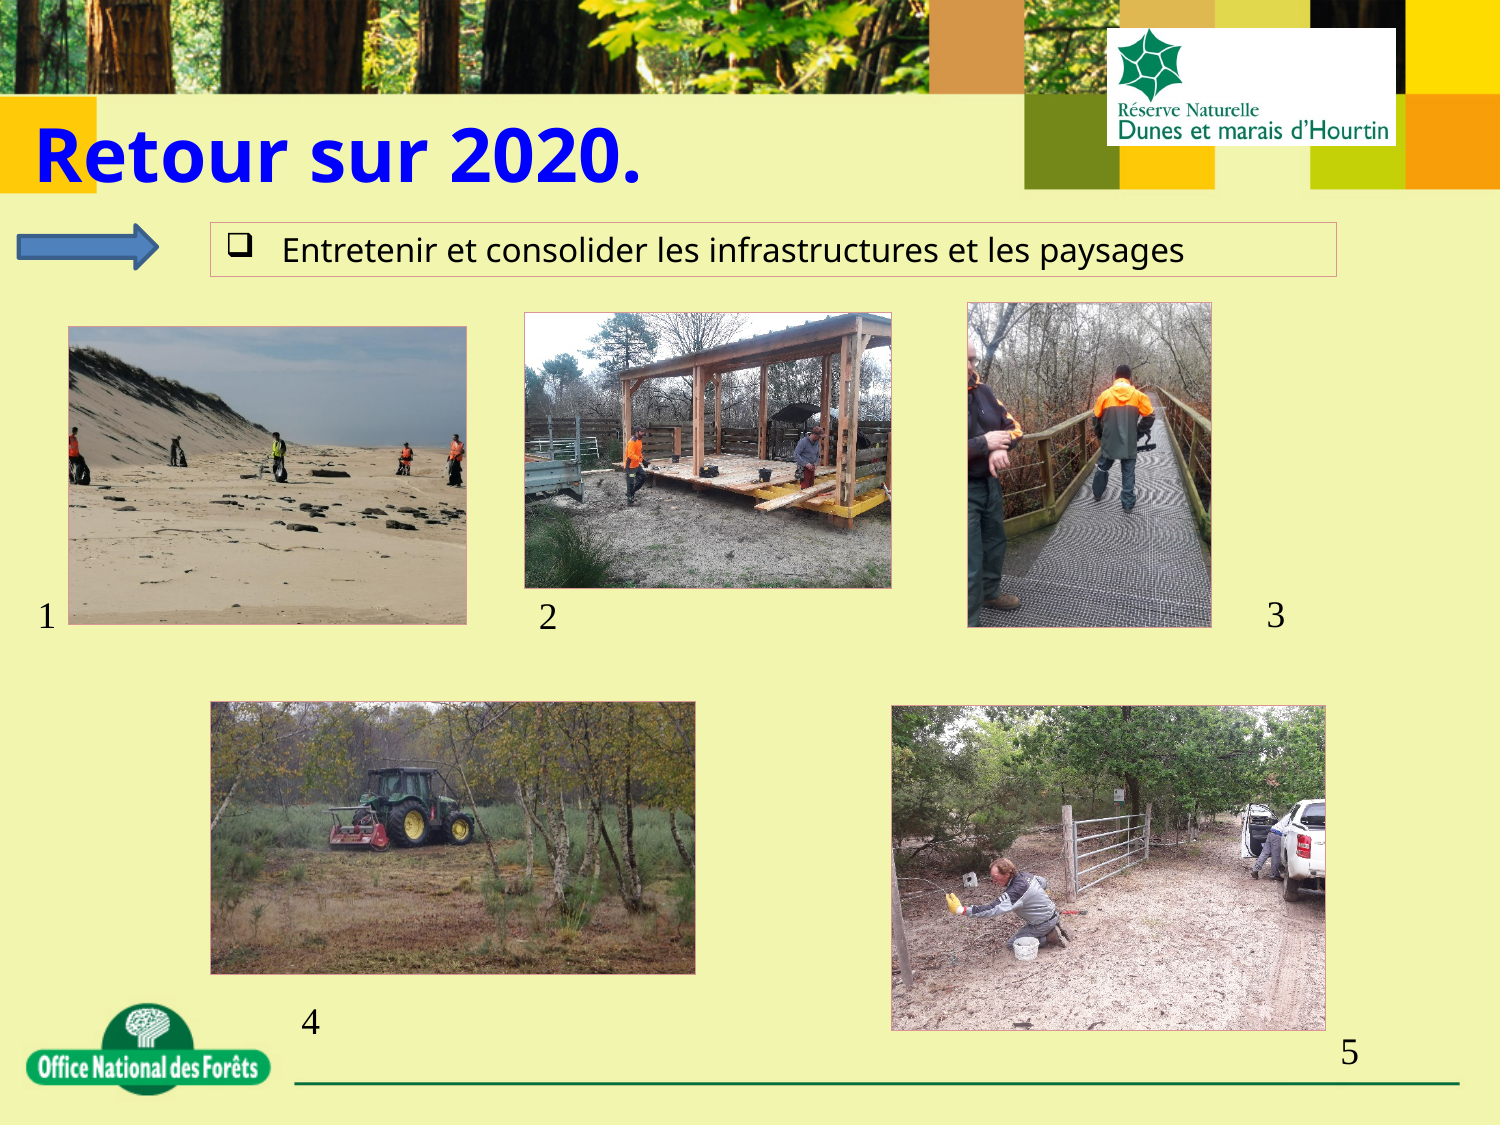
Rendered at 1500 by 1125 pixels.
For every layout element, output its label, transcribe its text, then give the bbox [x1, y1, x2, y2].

text_box 1 [23, 583, 72, 644]
text_box 2 [524, 584, 573, 645]
text_box 3 [1251, 582, 1301, 643]
text_box 5 [1325, 1019, 1375, 1080]
text_box [18, 225, 158, 269]
text_box Retour sur 2020. [18, 112, 1278, 250]
text_box Entretenir et consolider les infrastructures et les paysages [210, 222, 1337, 277]
picture [0, 0, 1500, 1125]
text_box 4 [286, 989, 336, 1050]
